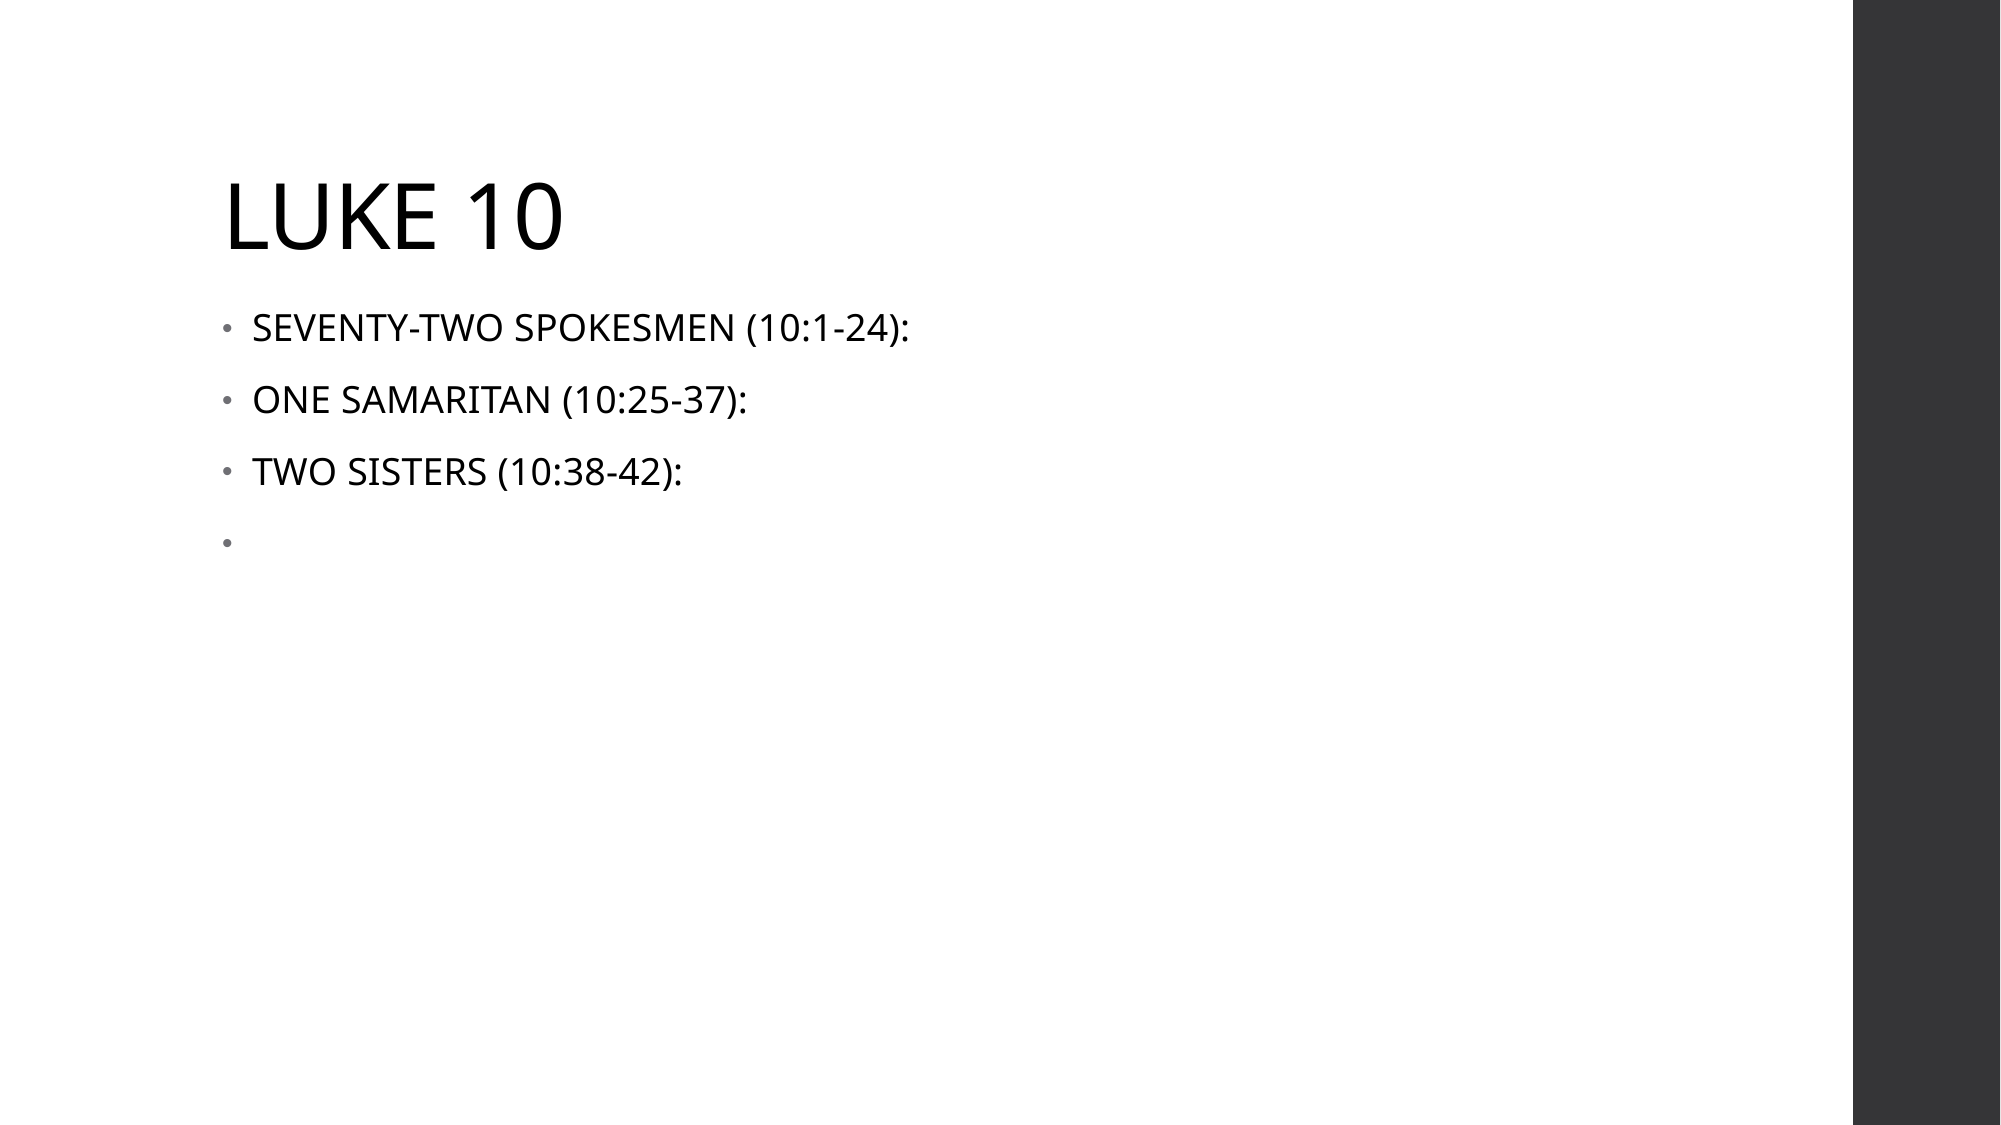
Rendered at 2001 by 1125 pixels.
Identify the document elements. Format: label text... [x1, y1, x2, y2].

title LUKE 10 [206, 60, 1797, 278]
list SEVENTY-TWO SPOKESMEN (10:1-24): ONE SAMARITAN (10:25-37): TWO SISTERS (10:38-42): [206, 299, 1617, 1014]
